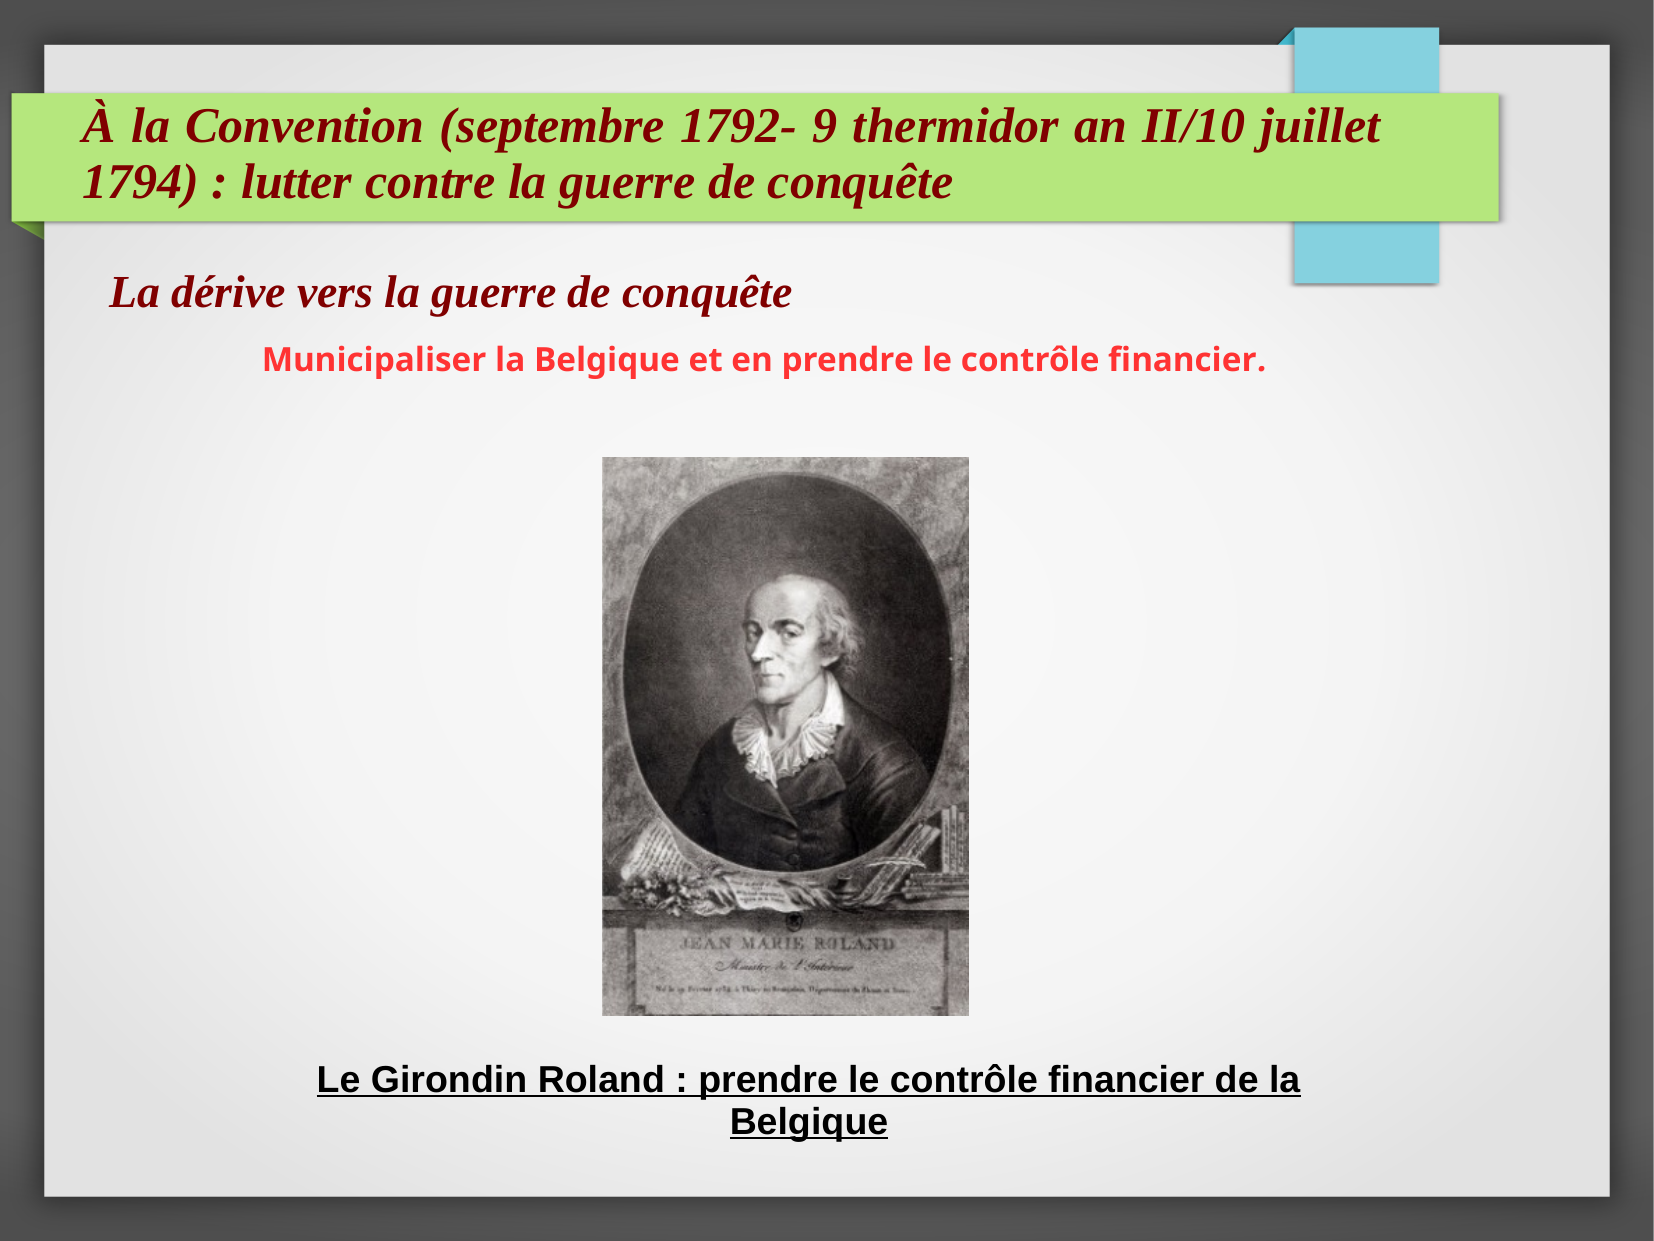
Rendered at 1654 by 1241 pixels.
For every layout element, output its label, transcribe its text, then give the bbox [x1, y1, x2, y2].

text_box La dérive vers la guerre de conquête [94, 259, 1170, 326]
title À la Convention (septembre 1792- 9 thermidor an II/10 juillet 1794) : lutter contre la guerre de conquête [82, 94, 1382, 213]
picture [0, 0, 1654, 1241]
text_box Le Girondin Roland : prendre le contrôle financier de la Belgique [248, 1051, 1371, 1150]
text_box Municipaliser la Belgique et en prendre le contrôle financier. [247, 329, 1287, 421]
